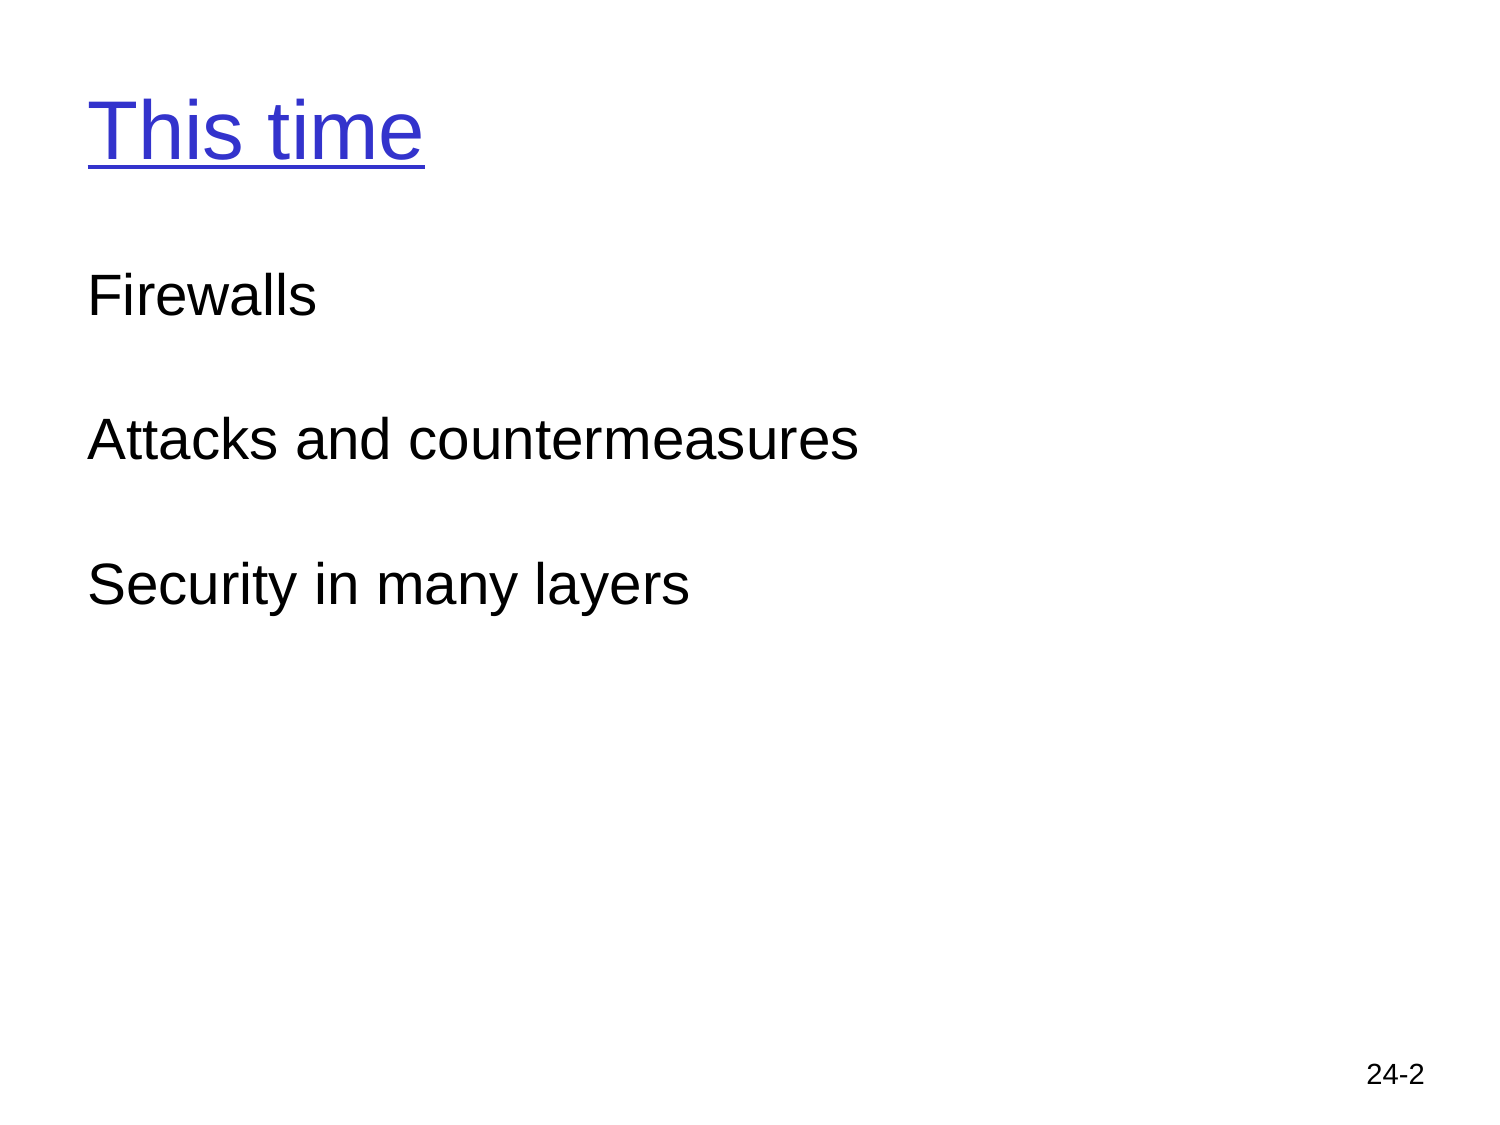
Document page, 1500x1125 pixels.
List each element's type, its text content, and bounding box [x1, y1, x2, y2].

list Firewalls Attacks and countermeasures Security in many layers [87, 262, 1363, 1026]
title This time [87, 23, 1363, 239]
